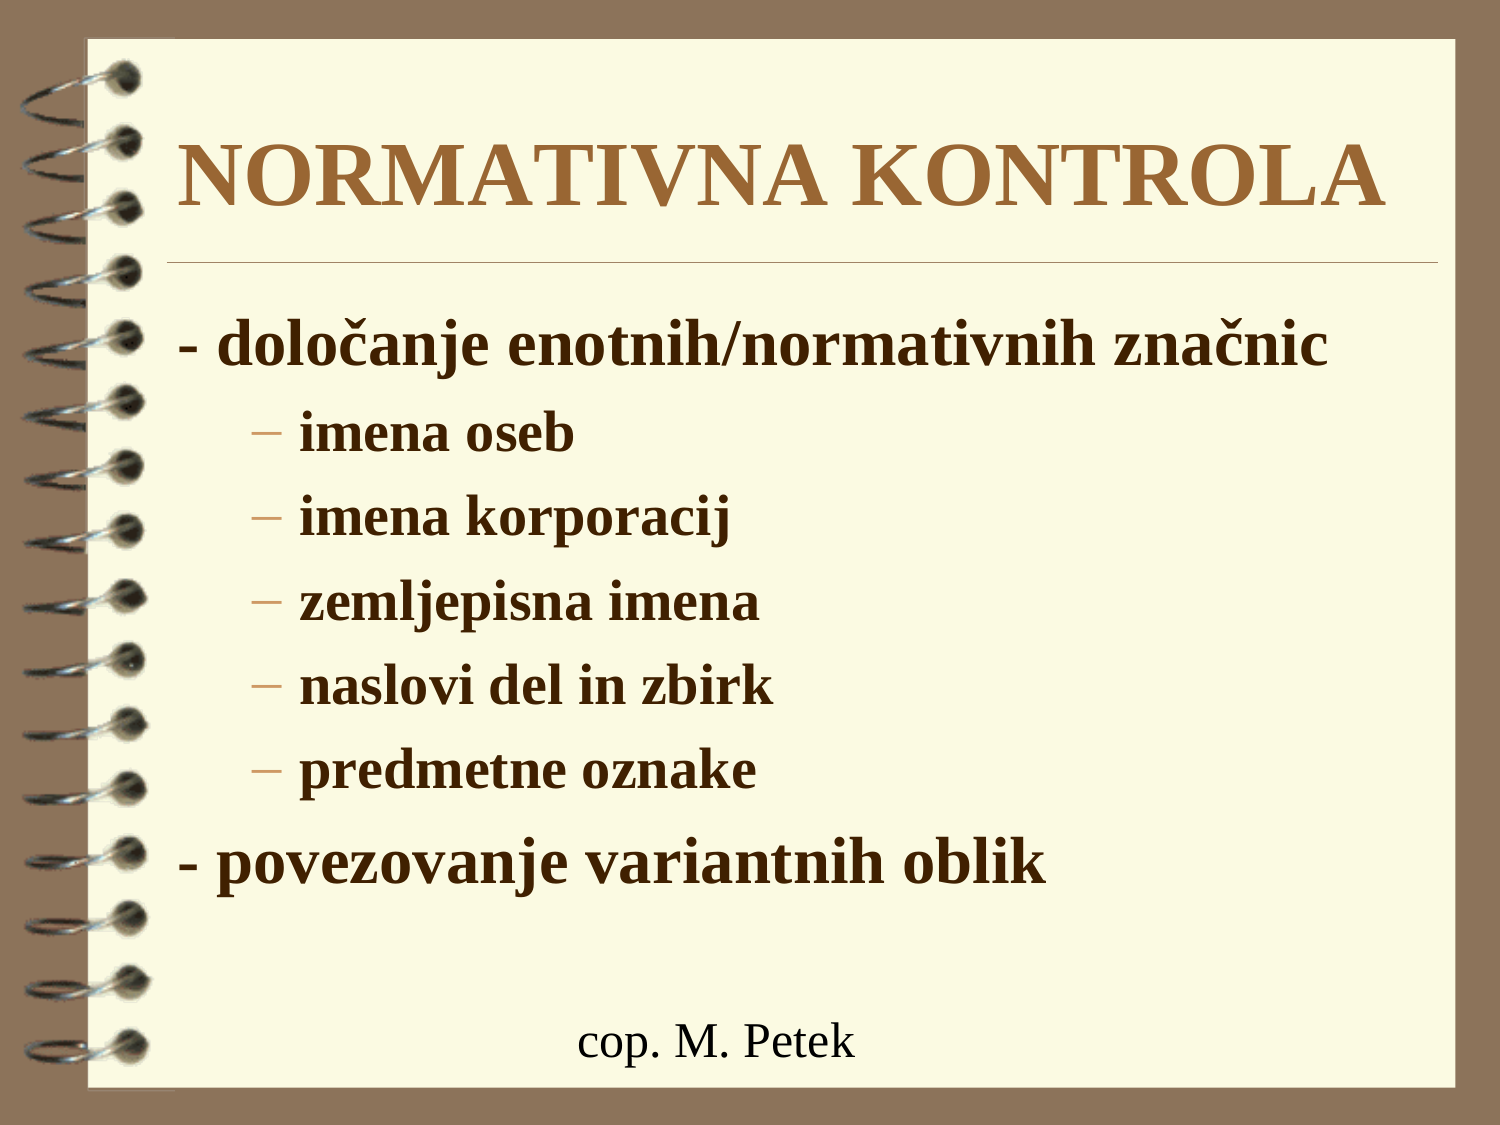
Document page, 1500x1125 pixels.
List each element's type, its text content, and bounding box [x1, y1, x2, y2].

title NORMATIVNA KONTROLA [162, 74, 1438, 263]
picture [0, 0, 175, 1125]
list - določanje enotnih/normativnih značnic imena oseb imena korporacij zemljepisna imena naslovi del in zbirk predmetne oznake - povezovanje variantnih oblik [162, 290, 1438, 1059]
